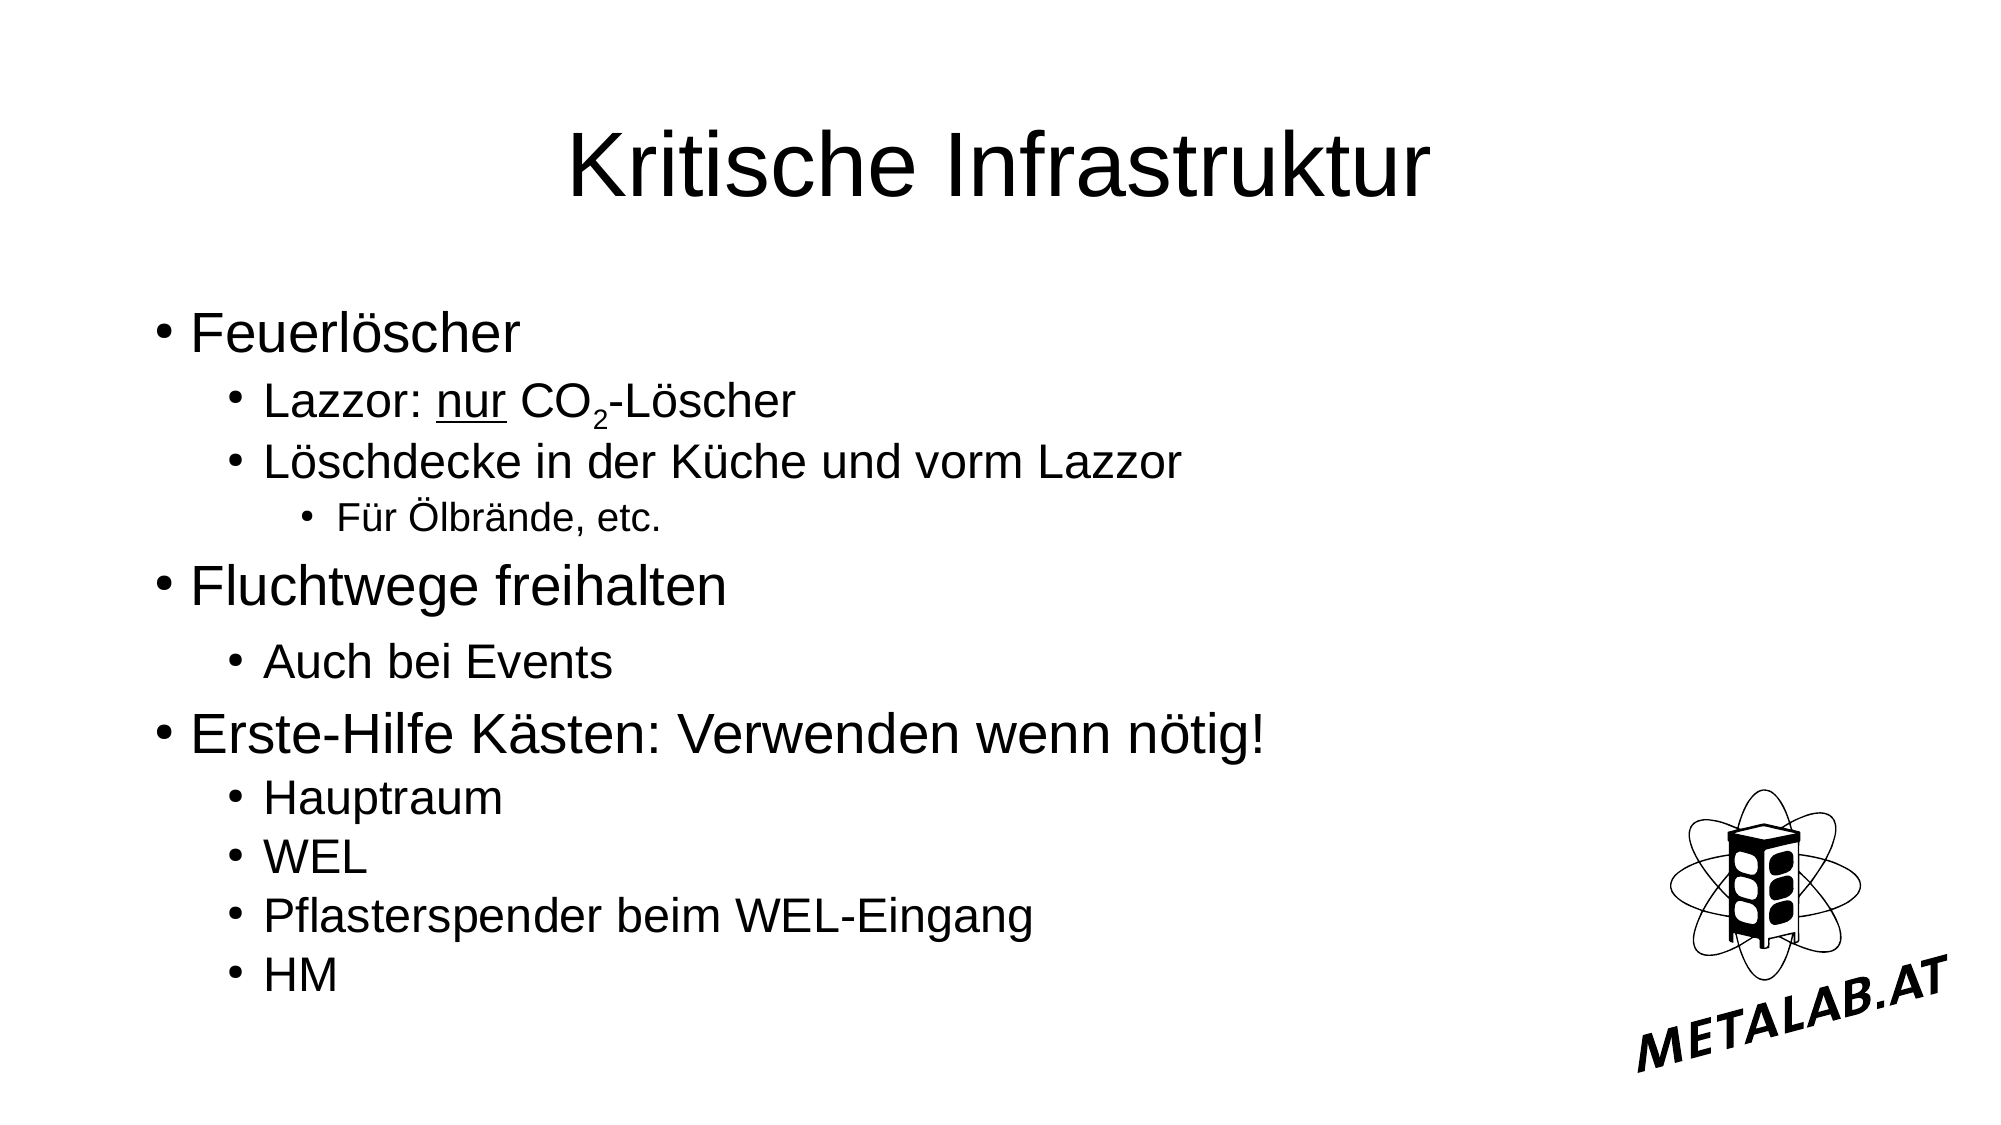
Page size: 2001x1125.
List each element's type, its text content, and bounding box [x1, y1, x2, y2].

title Kritische Infrastruktur [137, 59, 1863, 278]
list Feuerlöscher Lazzor: nur CO2-Löscher Löschdecke in der Küche und vorm Lazzor Für Ölbrände, etc. Fluchtwege freihalten Auch bei Events Erste-Hilfe Kästen: Verwenden wenn nötig! Hauptraum WEL Pflasterspender beim WEL-Eingang HM [137, 299, 1863, 1014]
